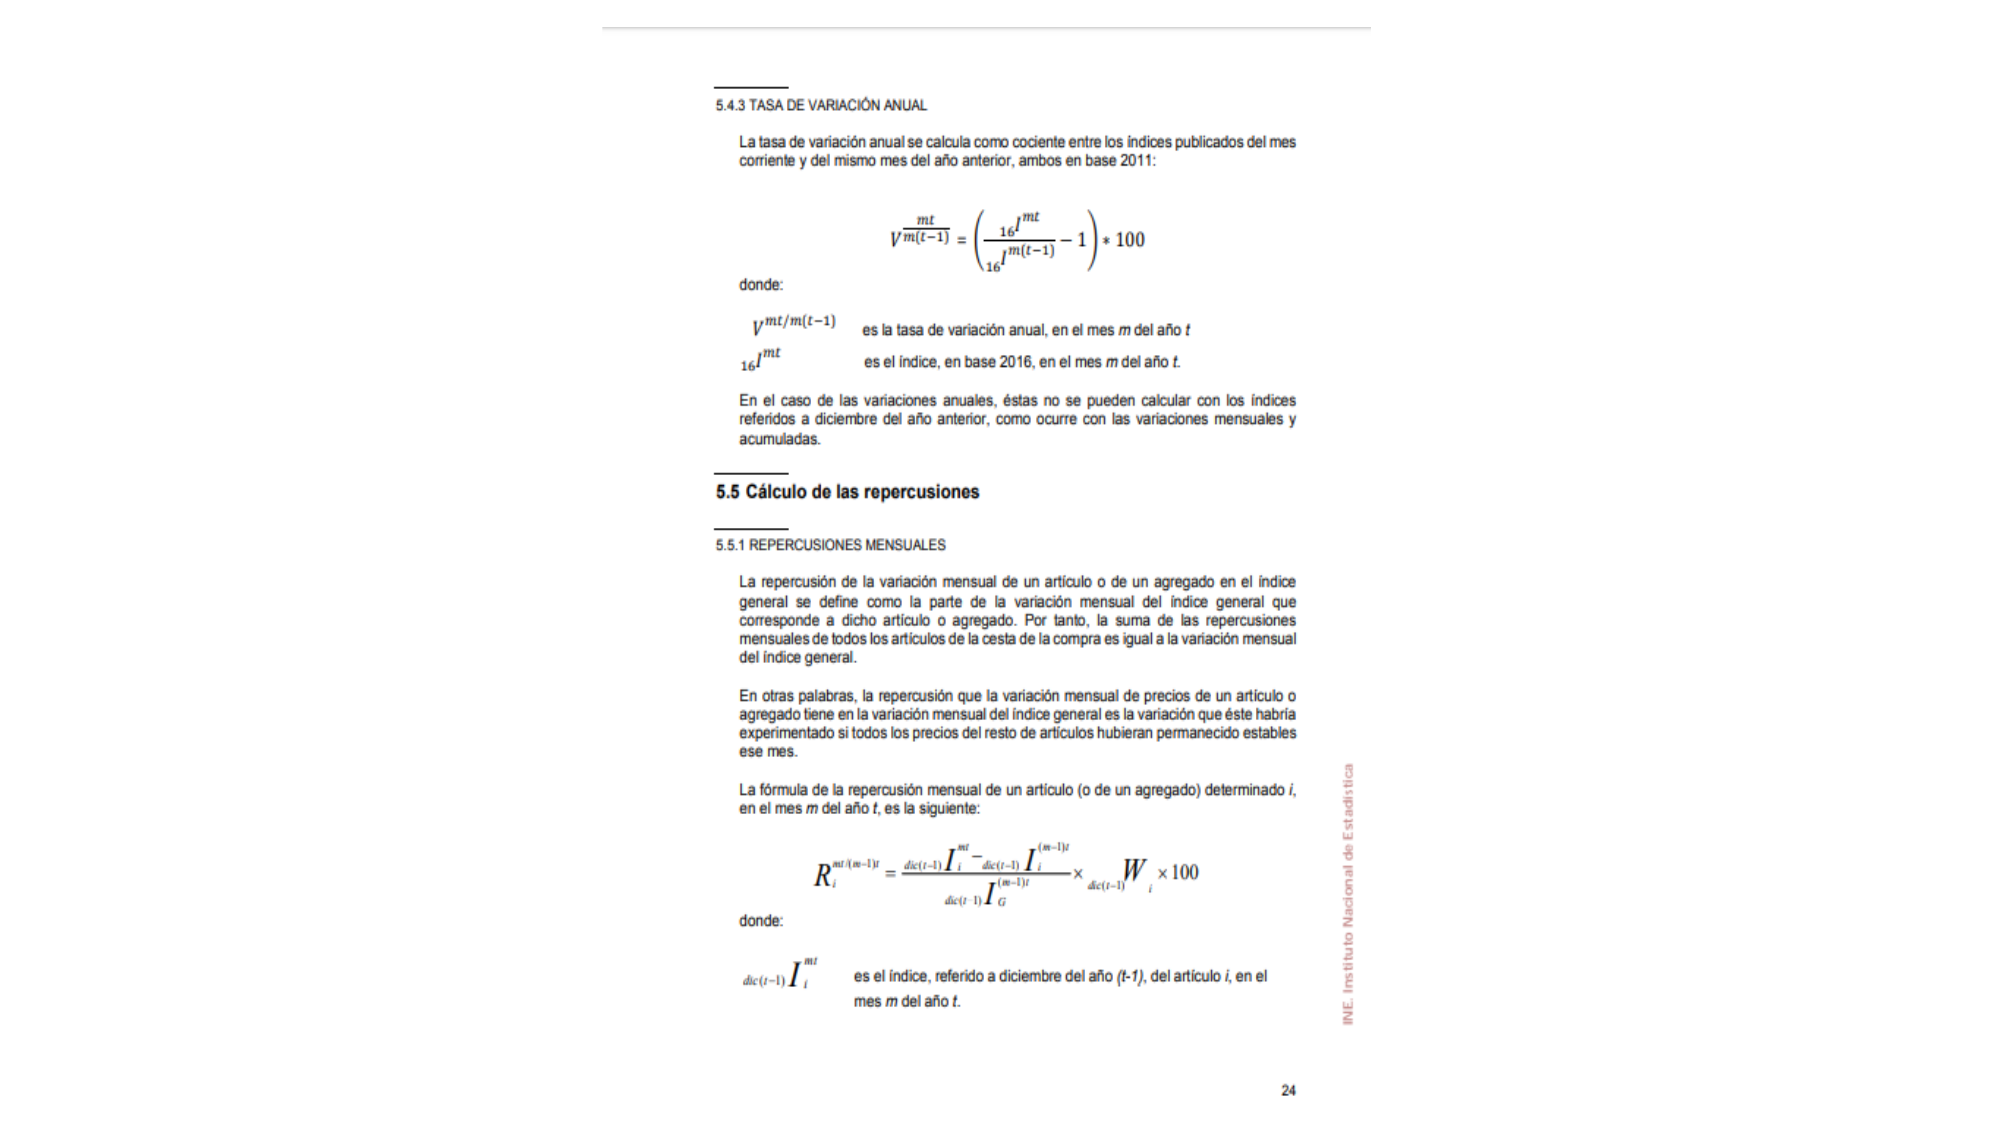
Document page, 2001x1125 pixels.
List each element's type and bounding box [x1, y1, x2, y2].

picture [602, 27, 1371, 1125]
